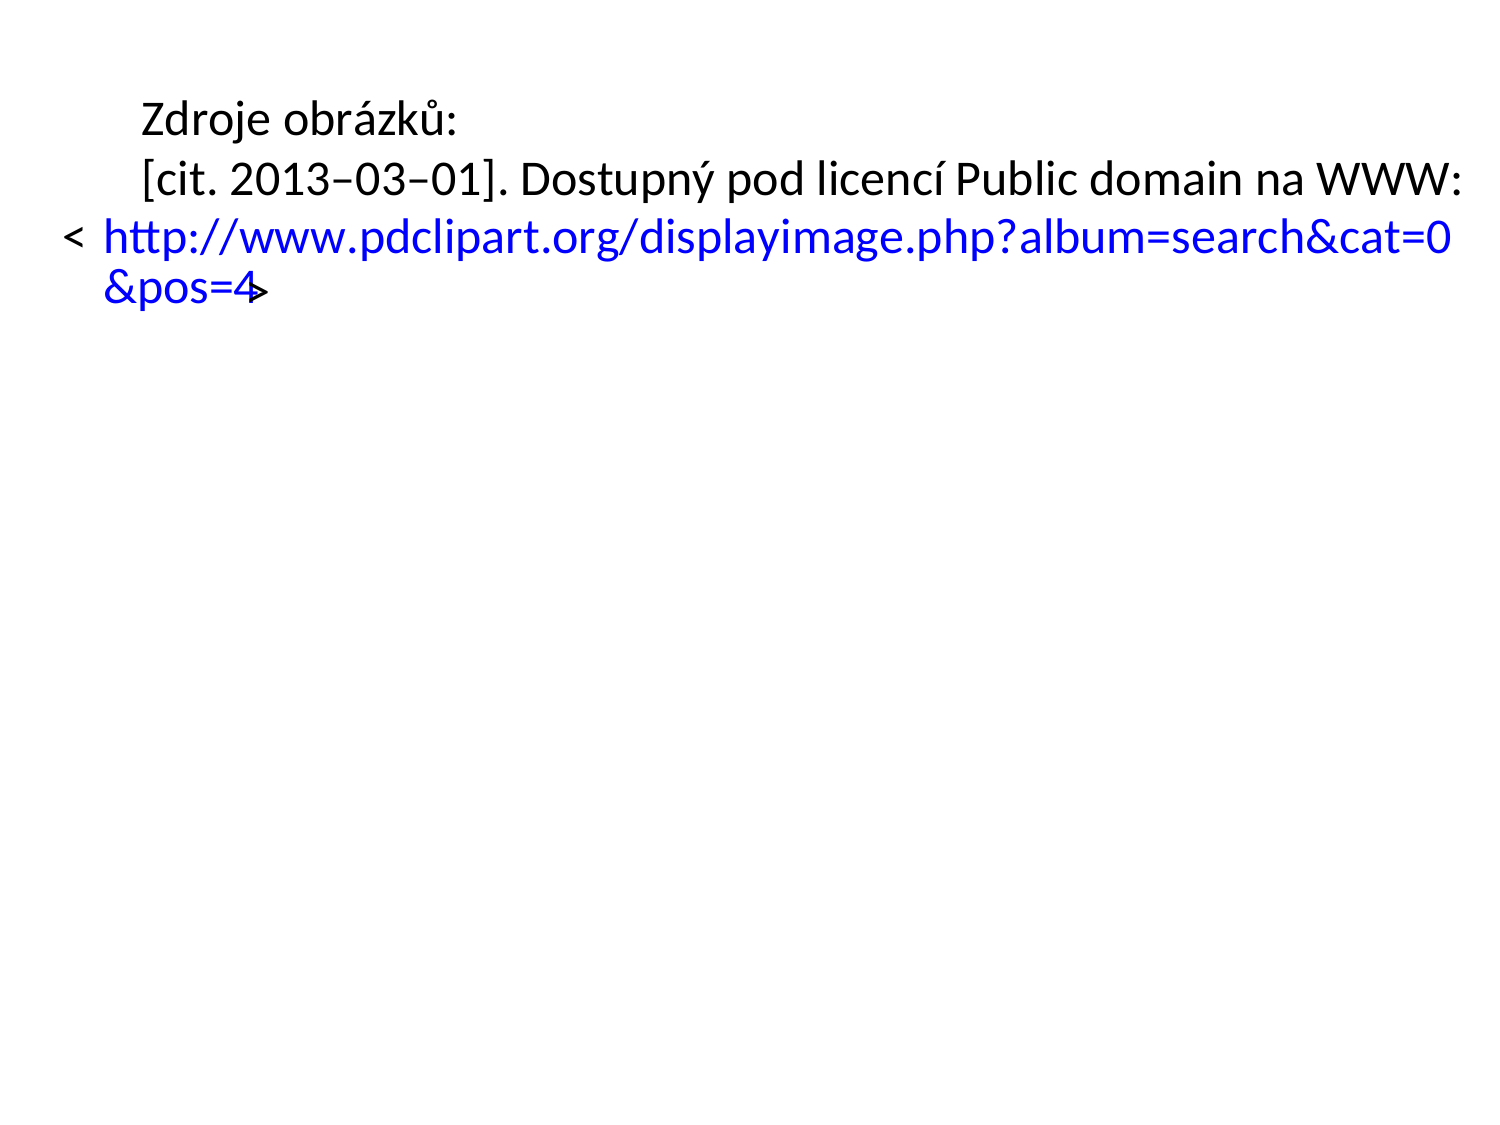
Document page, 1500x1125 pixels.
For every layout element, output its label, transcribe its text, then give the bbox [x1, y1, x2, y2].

text_box < [47, 196, 102, 272]
text_box http://www.pdclipart.org/displayimage.php?album=search&cat=0&pos=4 [88, 196, 1500, 332]
text_box > [230, 250, 286, 327]
text_box Zdroje obrázků: [cit. 2013–03–01]. Dostupný pod licencí Public domain na WWW: [126, 78, 1480, 214]
